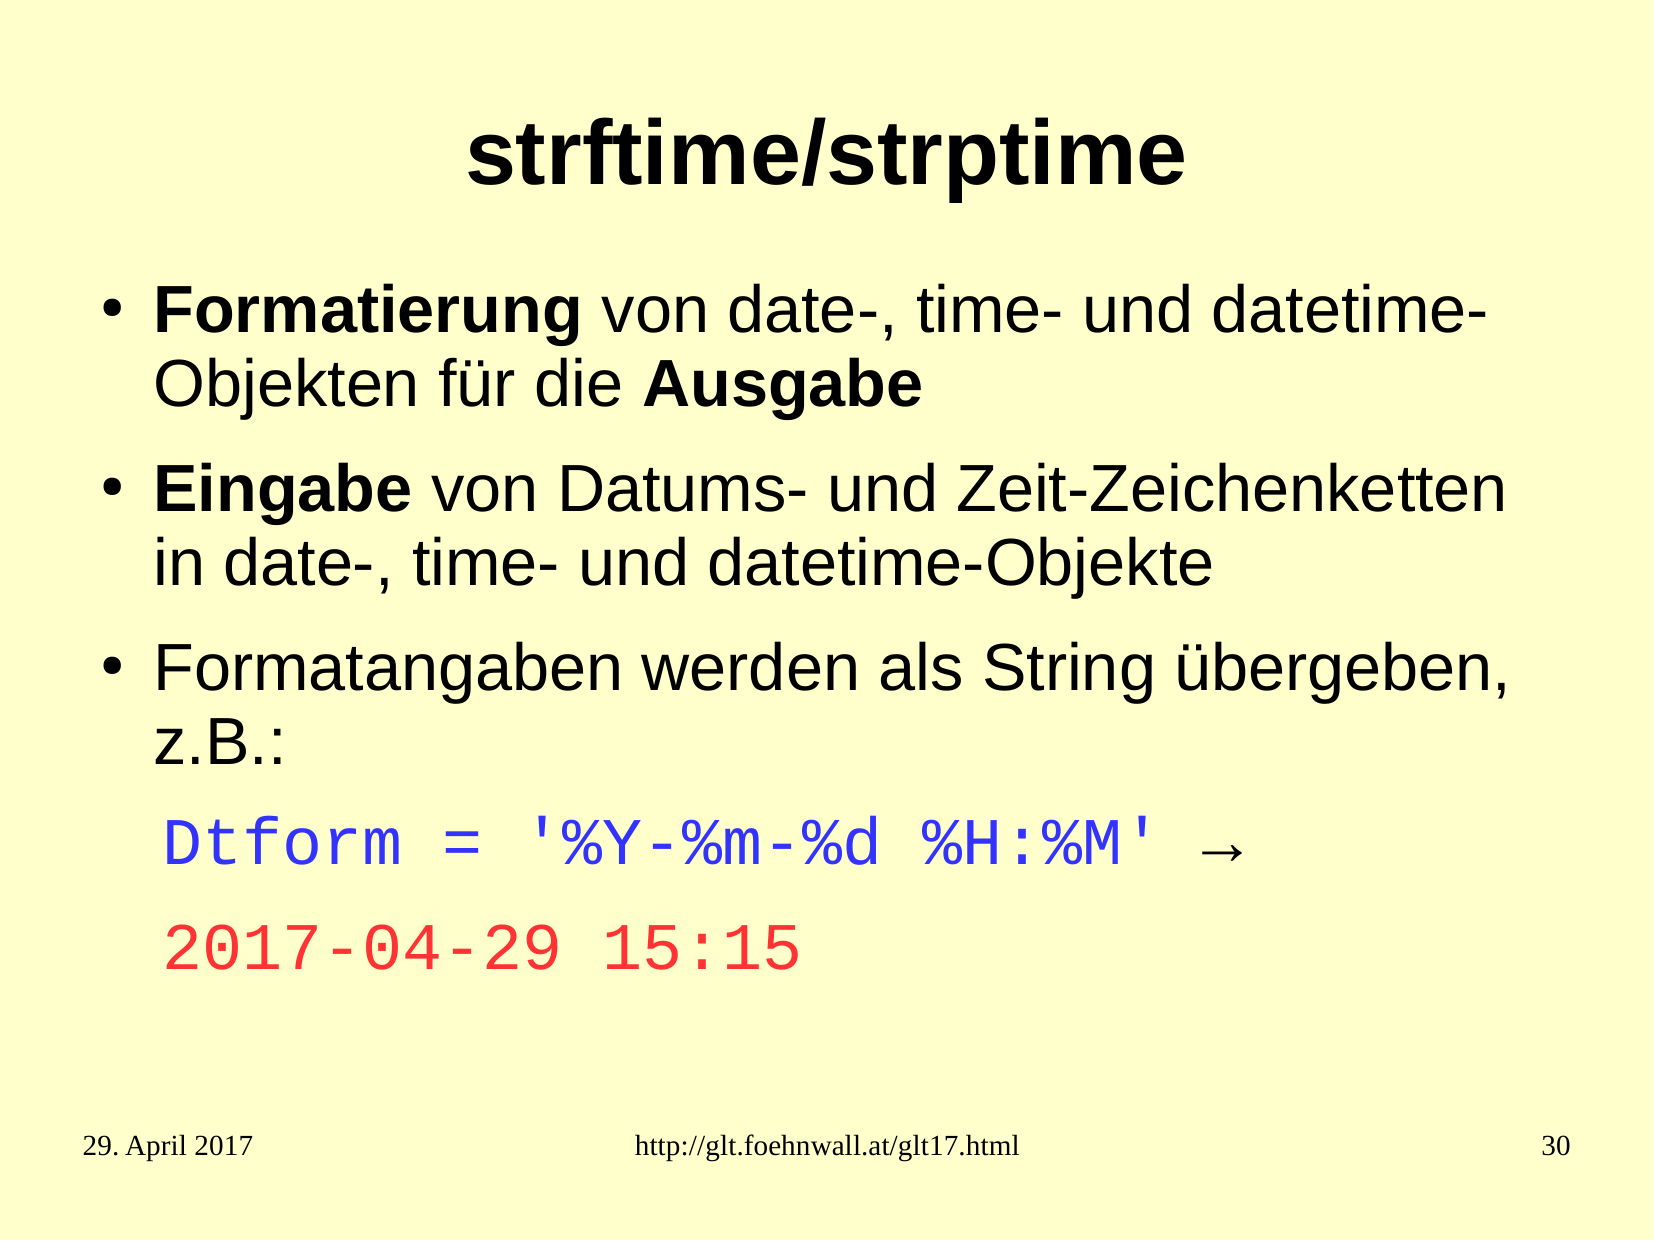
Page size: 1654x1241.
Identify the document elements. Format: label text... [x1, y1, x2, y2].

title strftime/strptime [82, 49, 1571, 257]
list Formatierung von date-, time- und datetime-Objekten für die Ausgabe Eingabe von Datums- und Zeit-Zeichenketten in date-, time- und datetime-Objekte Formatangaben werden als String übergeben, z.B.: Dtform = '%Y-%m-%d %H:%M' → 2017-04-29 15:15 [82, 271, 1571, 1075]
